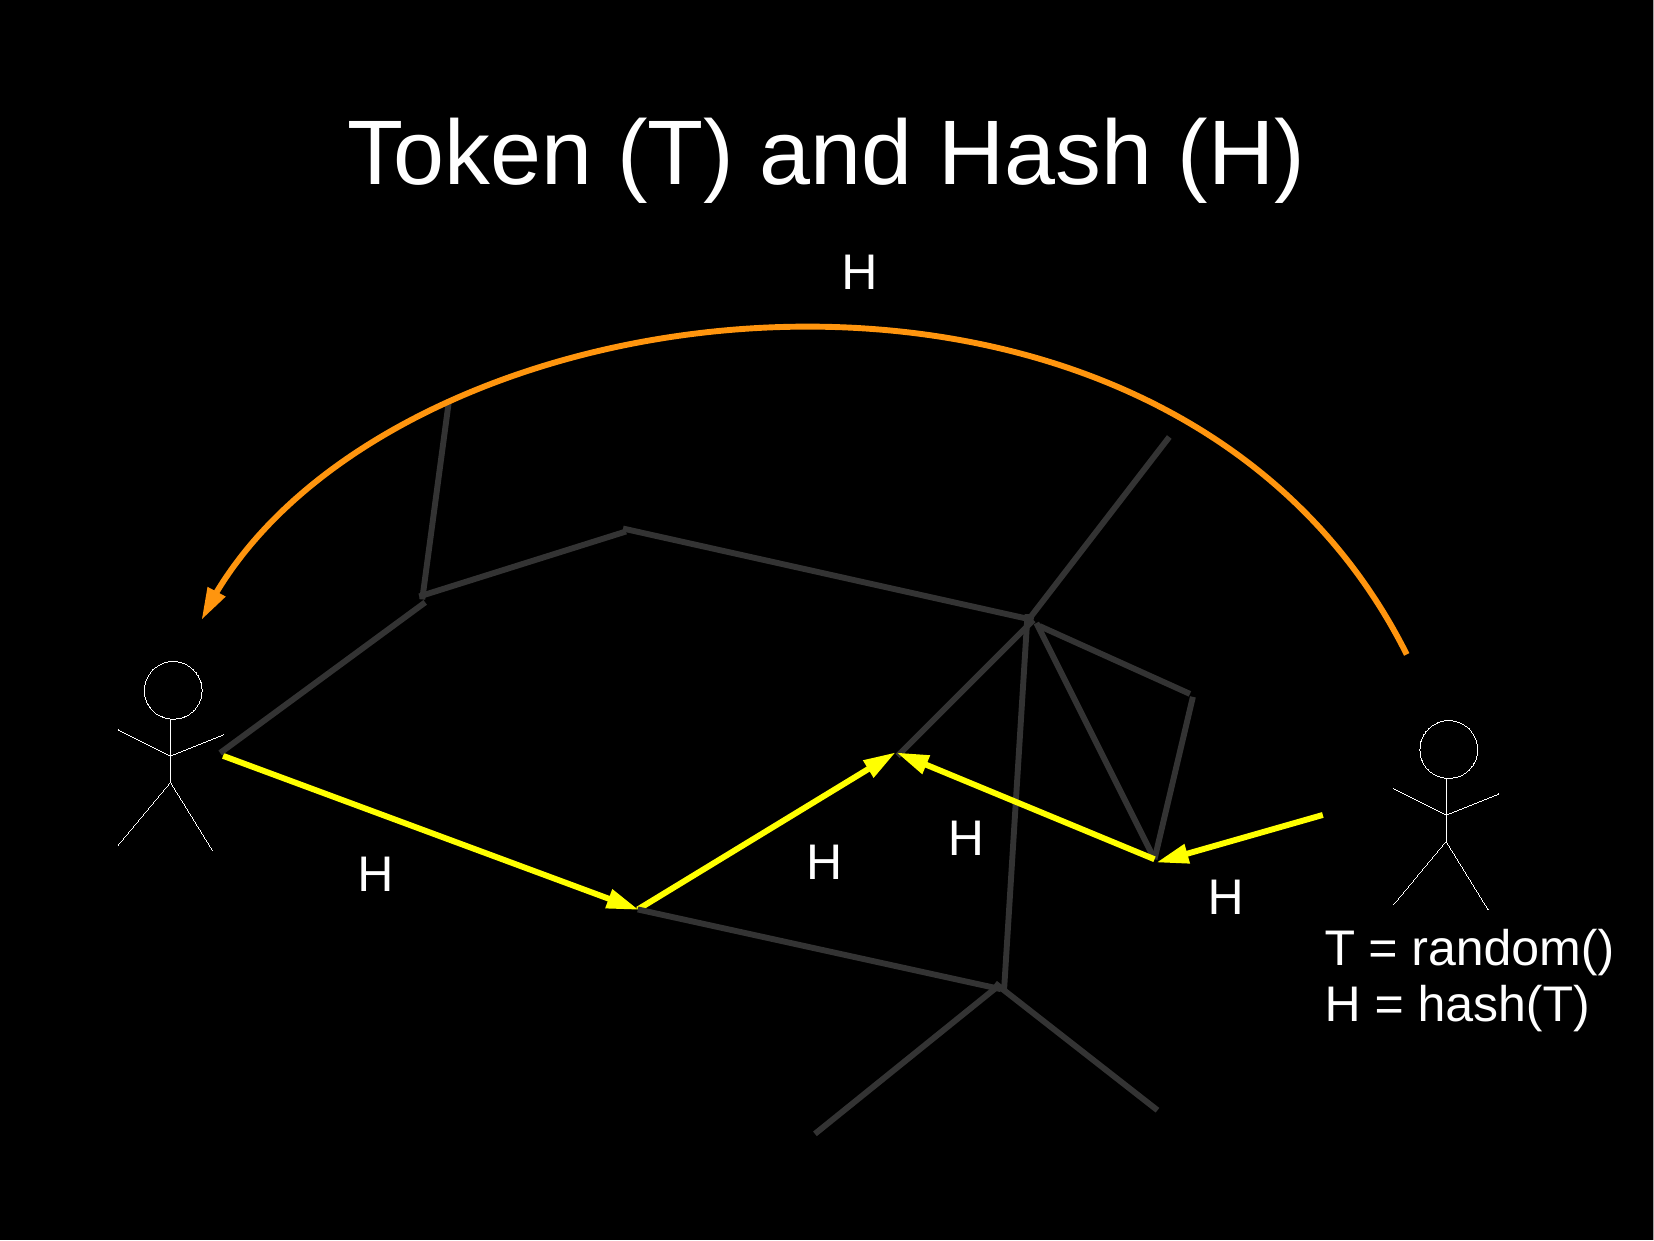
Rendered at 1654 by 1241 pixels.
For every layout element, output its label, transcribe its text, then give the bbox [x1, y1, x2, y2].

text_box H [1192, 862, 1264, 933]
text_box H [933, 803, 1004, 874]
text_box H [342, 838, 414, 910]
text_box H [791, 826, 863, 898]
text_box T = random() H = hash(T) [1309, 913, 1630, 1040]
title Token (T) and Hash (H) [82, 49, 1571, 257]
text_box H [826, 236, 898, 308]
